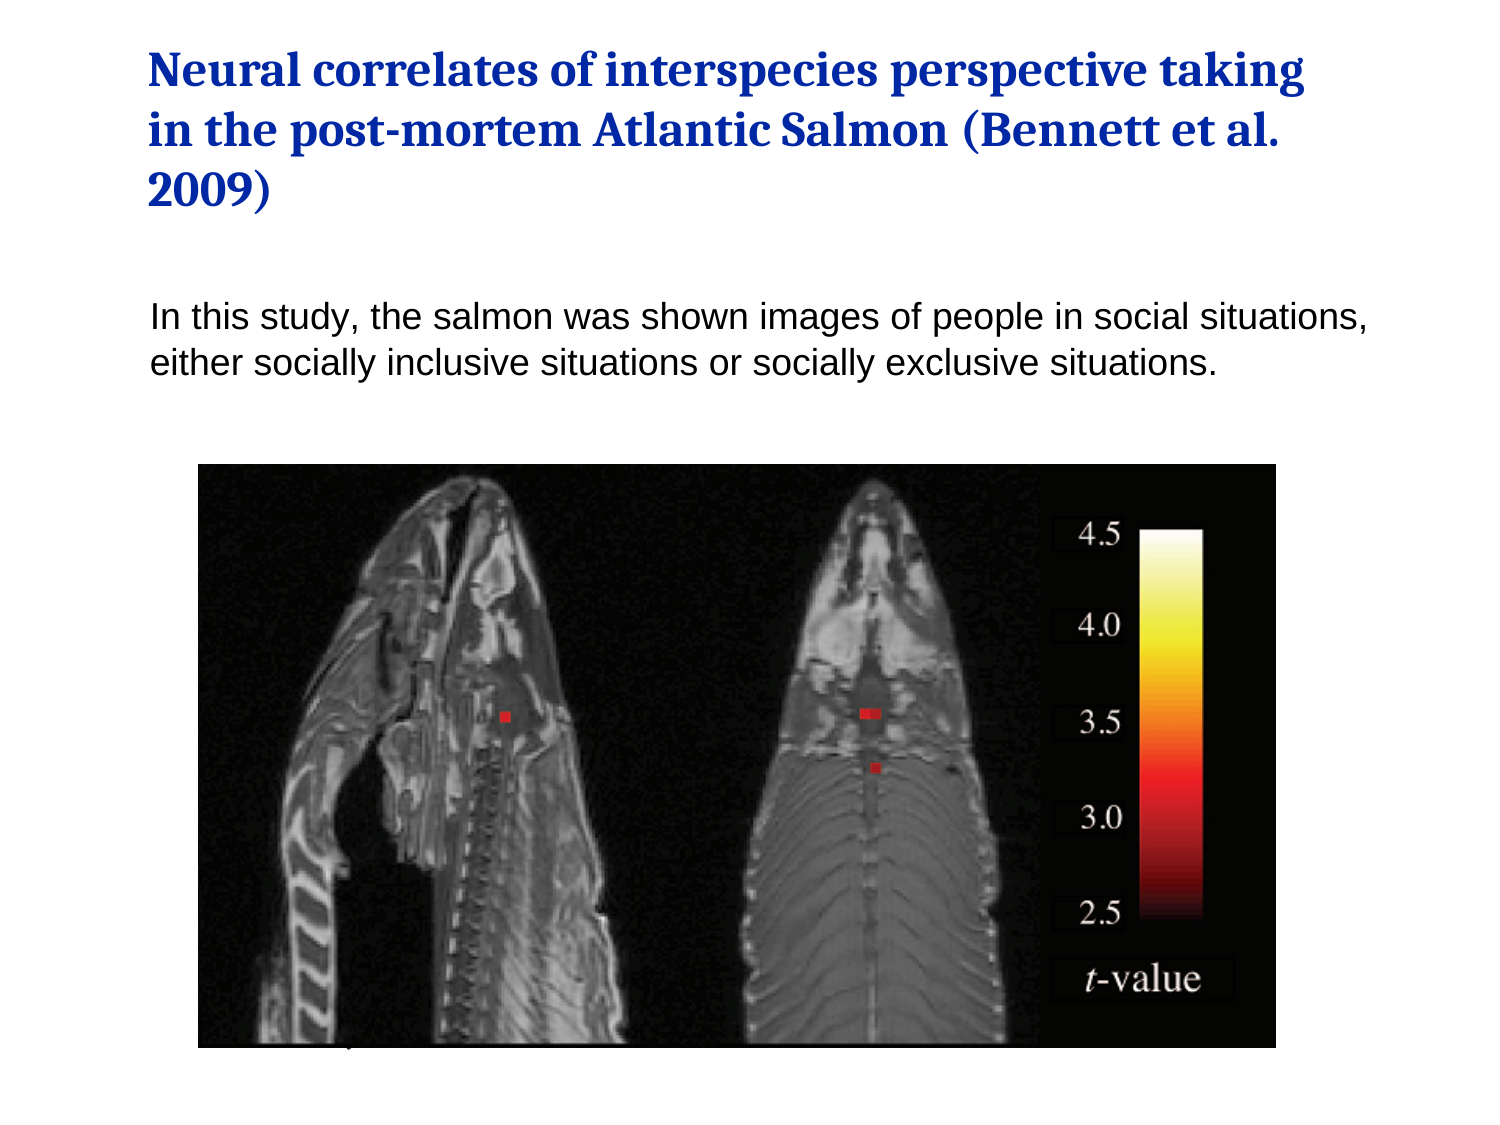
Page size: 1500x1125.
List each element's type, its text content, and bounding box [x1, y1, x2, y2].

picture [198, 464, 1276, 1048]
text_box In this study, the salmon was shown images of people in social situations, either socially inclusive situations or socially exclusive situations. [135, 285, 1396, 390]
title Neural correlates of interspecies perspective taking in the post-mortem Atlantic Salmon (Bennett et al. 2009) [147, 31, 1353, 217]
